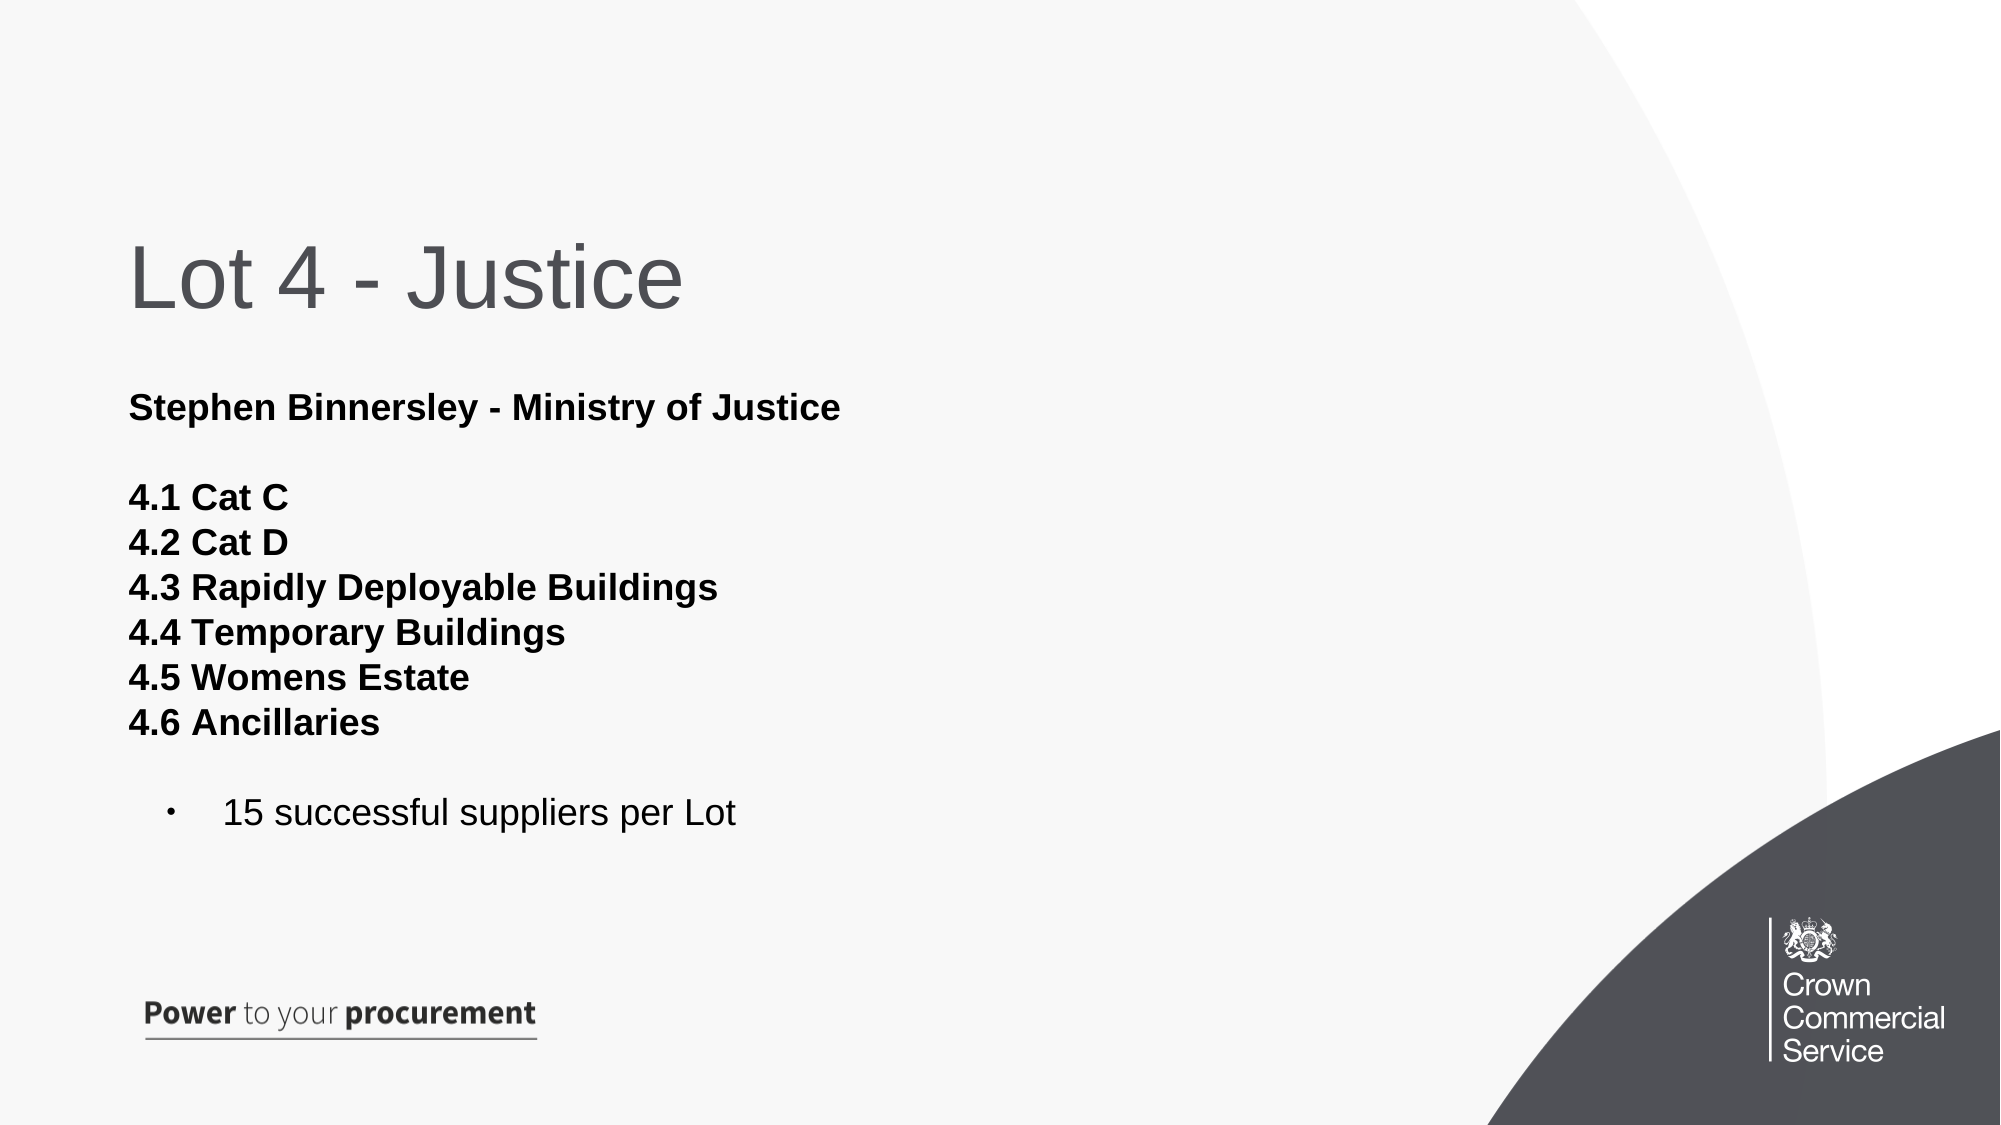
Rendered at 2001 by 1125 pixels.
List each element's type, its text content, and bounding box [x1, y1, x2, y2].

subtitle Stephen Binnersley - Ministry of Justice 4.1 Cat C 4.2 Cat D 4.3 Rapidly Deployable Buildings 4.4 Temporary Buildings 4.5 Womens Estate 4.6 Ancillaries 15 successful suppliers per Lot [128, 383, 1465, 1063]
title Lot 4 - Justice [128, 219, 1922, 358]
